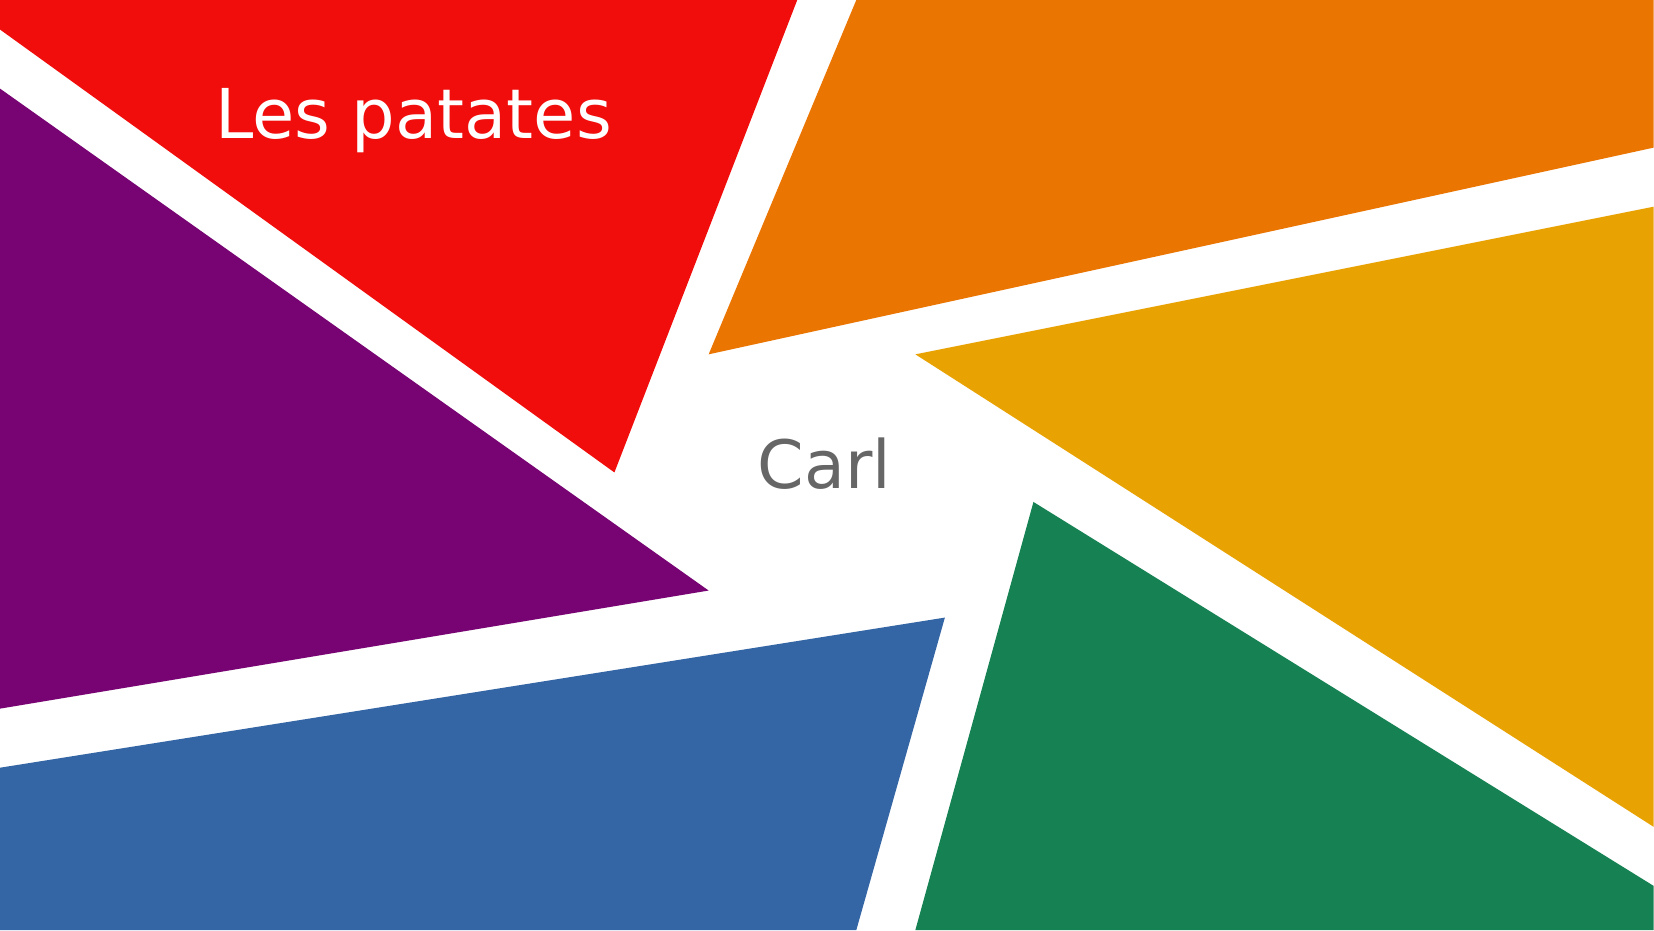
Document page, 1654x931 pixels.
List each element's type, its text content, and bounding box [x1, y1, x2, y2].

title Les patates [82, 37, 746, 193]
subtitle Carl [614, 313, 1035, 618]
